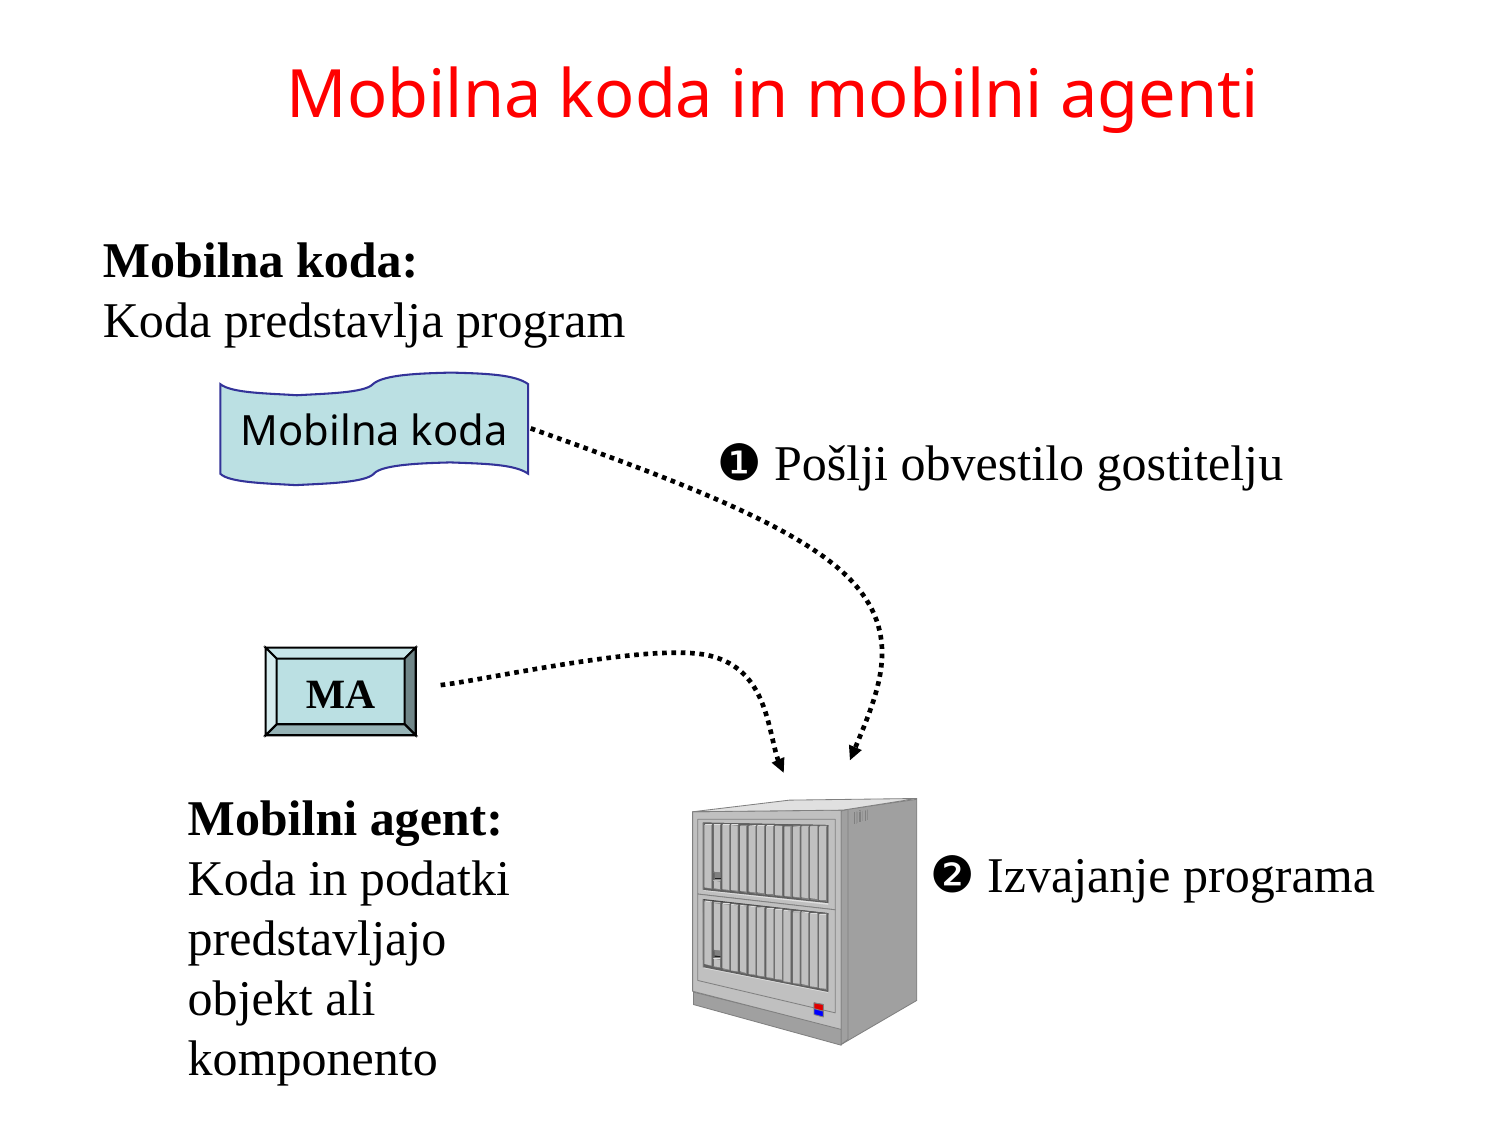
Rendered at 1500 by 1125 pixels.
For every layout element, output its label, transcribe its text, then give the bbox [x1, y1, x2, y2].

text_box Mobilna koda [220, 372, 529, 486]
chart [690, 797, 919, 1047]
text_box  Pošlji obvestilo gostitelju [702, 422, 1299, 499]
text_box MA [277, 659, 404, 724]
text_box  Izvajanje programa [915, 835, 1391, 911]
text_box Mobilna koda in mobilni agenti [159, 42, 1388, 139]
text_box Mobilna koda: Koda predstavlja program [88, 219, 641, 356]
text_box Mobilni agent: Koda in podatki predstavljajo objekt ali komponento [172, 777, 546, 1093]
